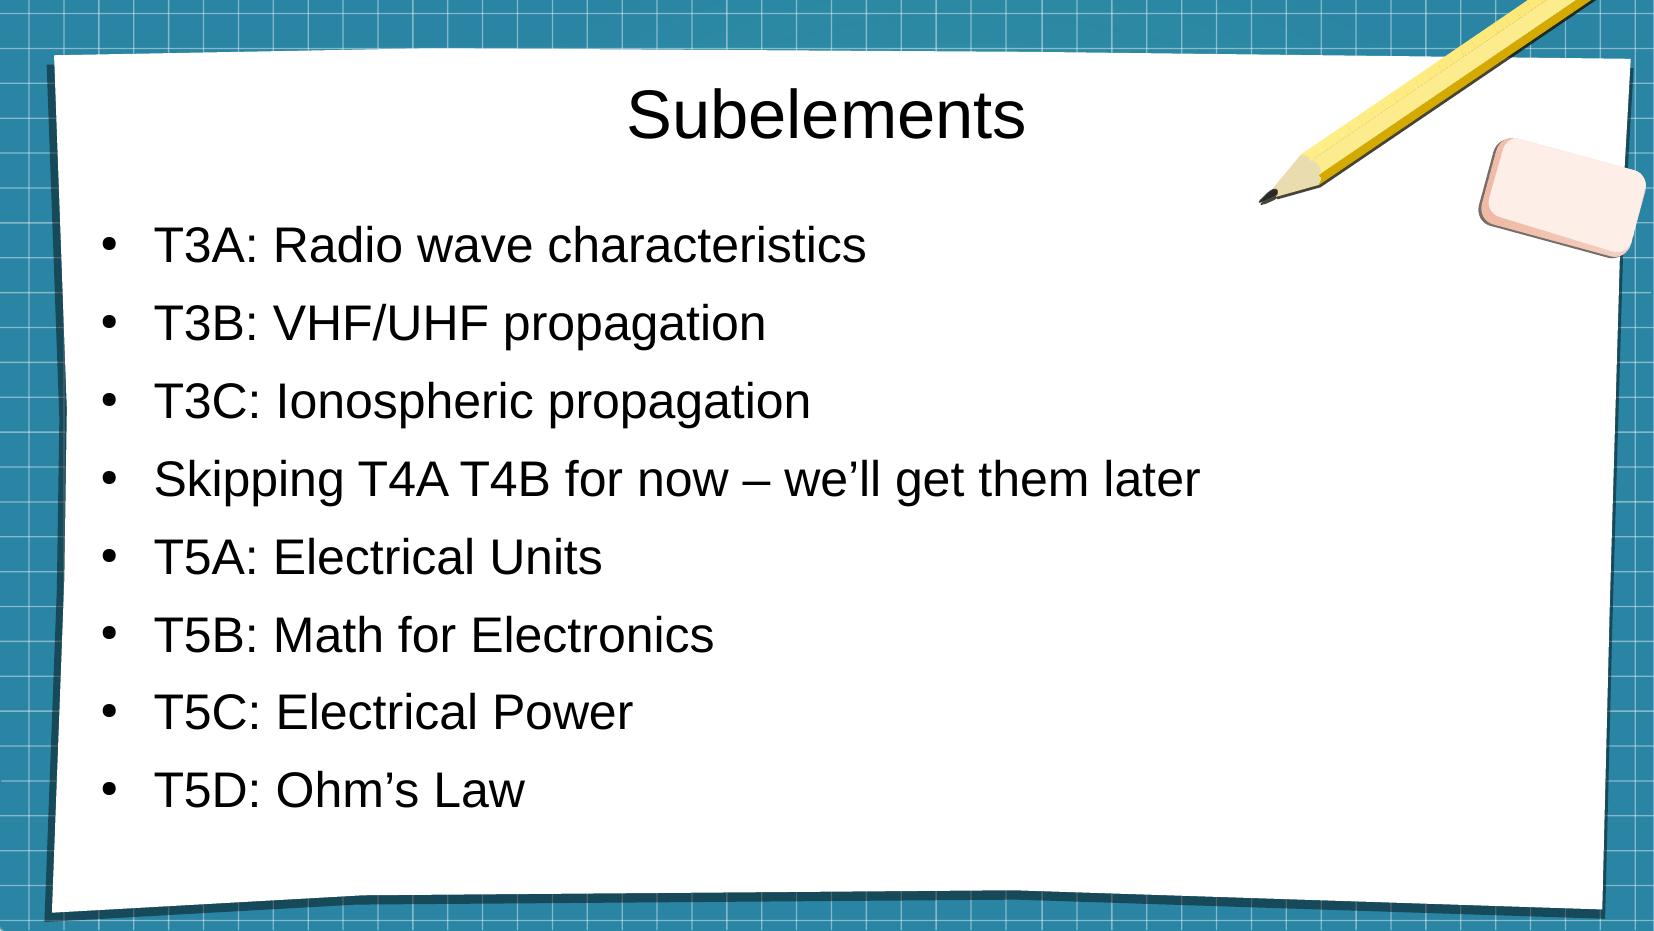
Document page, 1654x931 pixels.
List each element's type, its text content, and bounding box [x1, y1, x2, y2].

title Subelements [82, 37, 1571, 193]
list T3A: Radio wave characteristics T3B: VHF/UHF propagation T3C: Ionospheric propagation Skipping T4A T4B for now – we’ll get them later T5A: Electrical Units T5B: Math for Electronics T5C: Electrical Power T5D: Ohm’s Law [82, 217, 1571, 863]
